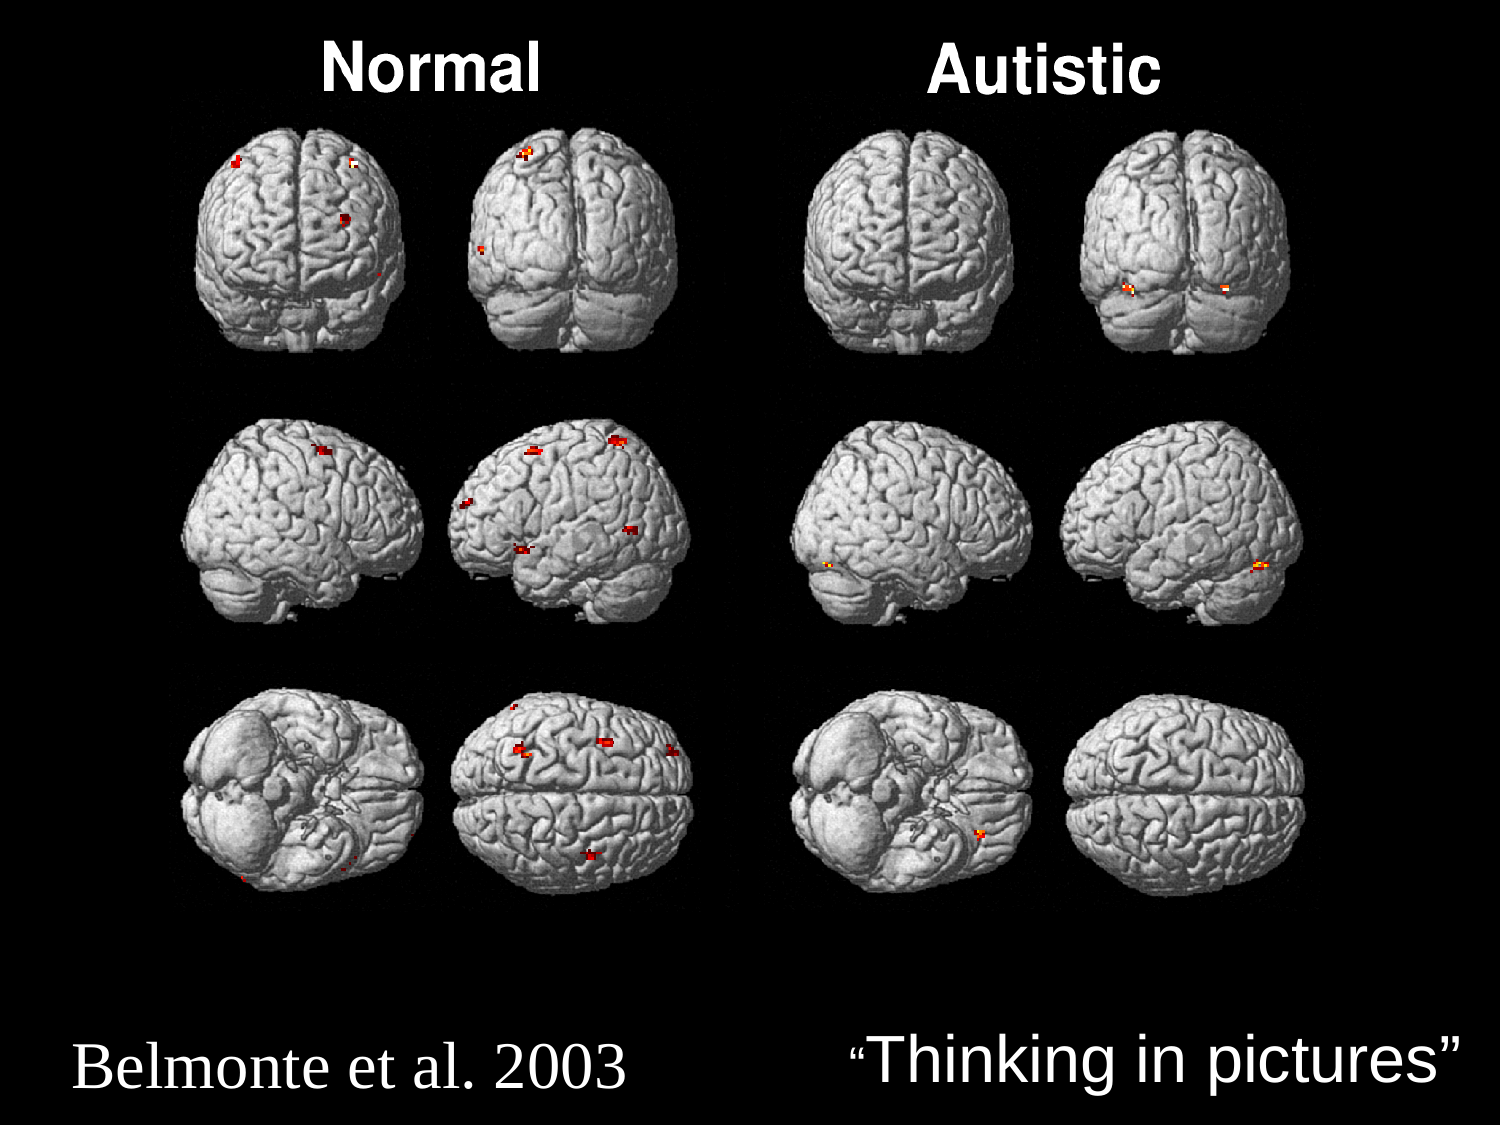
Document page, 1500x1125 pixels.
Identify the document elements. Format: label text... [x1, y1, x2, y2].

text_box Belmonte et al. 2003 [71, 1013, 627, 1091]
picture [169, 0, 1322, 913]
text_box “Thinking in pictures” [848, 1006, 1463, 1074]
